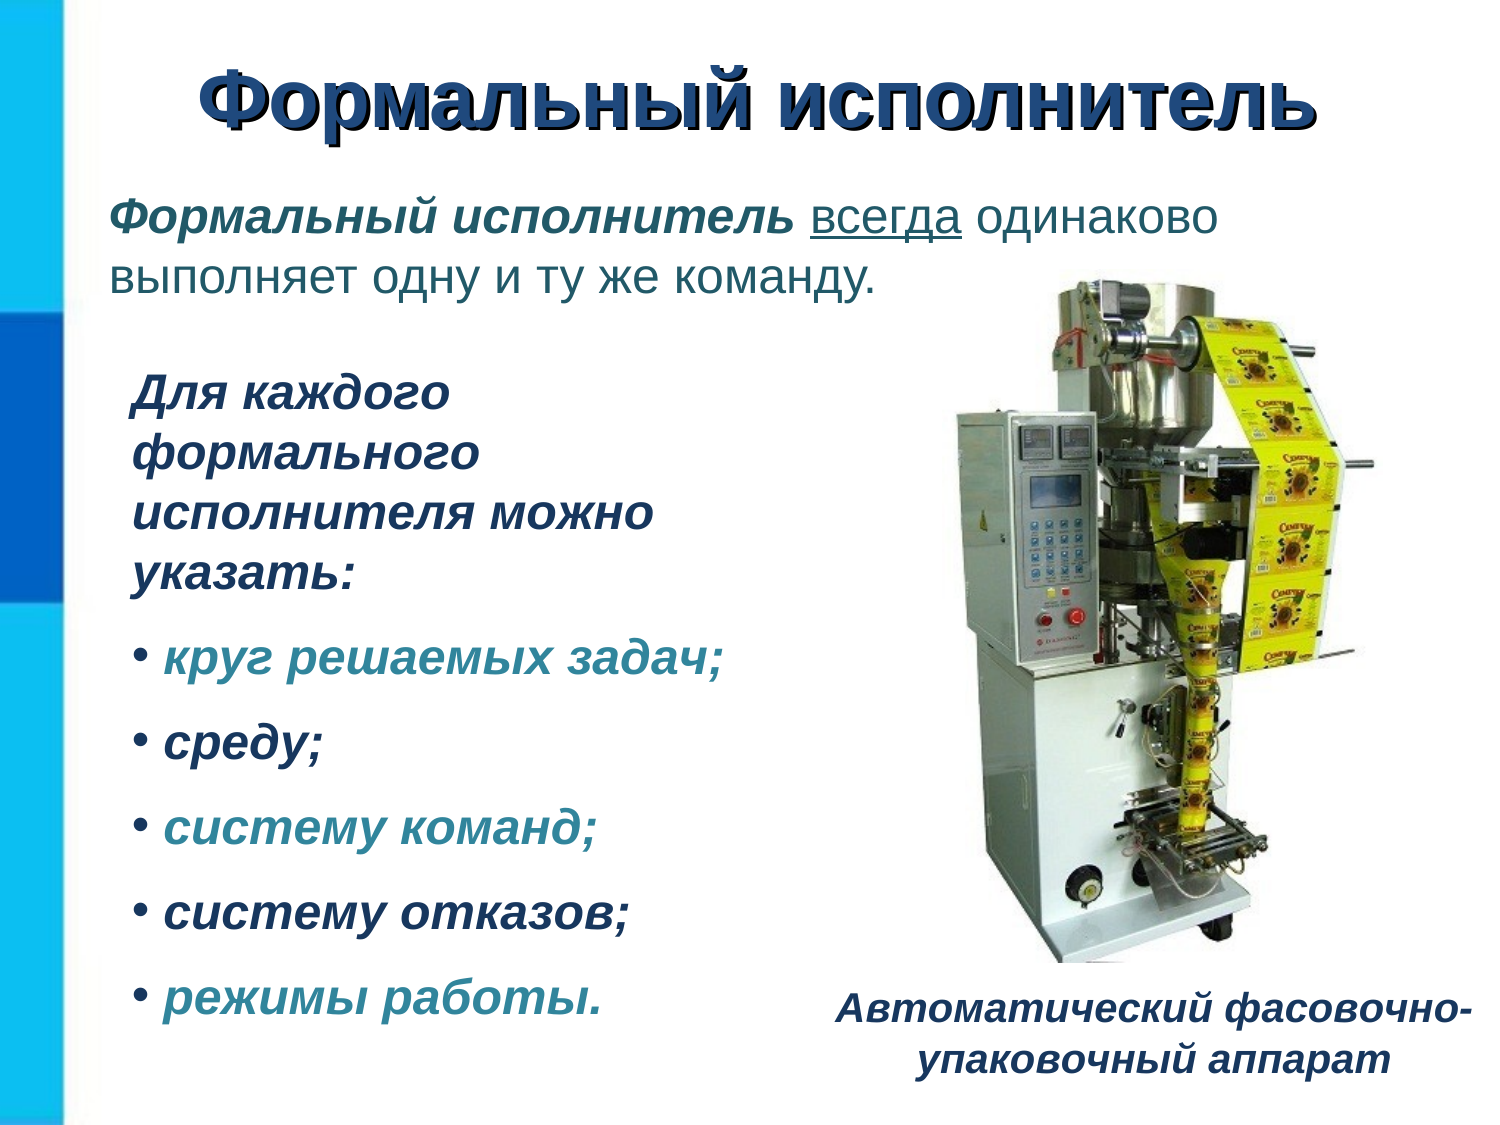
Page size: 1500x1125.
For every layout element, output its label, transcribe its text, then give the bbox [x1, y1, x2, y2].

text_box Для каждого формального исполнителя можно указать: круг решаемых задач; среду; систему команд; систему отказов; режимы работы. [117, 351, 774, 1032]
list Формальный исполнитель всегда одинаково выполняет одну и ту же команду. [93, 175, 1454, 340]
picture [0, 0, 1500, 1125]
title Формальный исполнитель [183, 0, 1352, 175]
text_box Автоматический фасовочно-упаковочный аппарат [808, 973, 1500, 1090]
